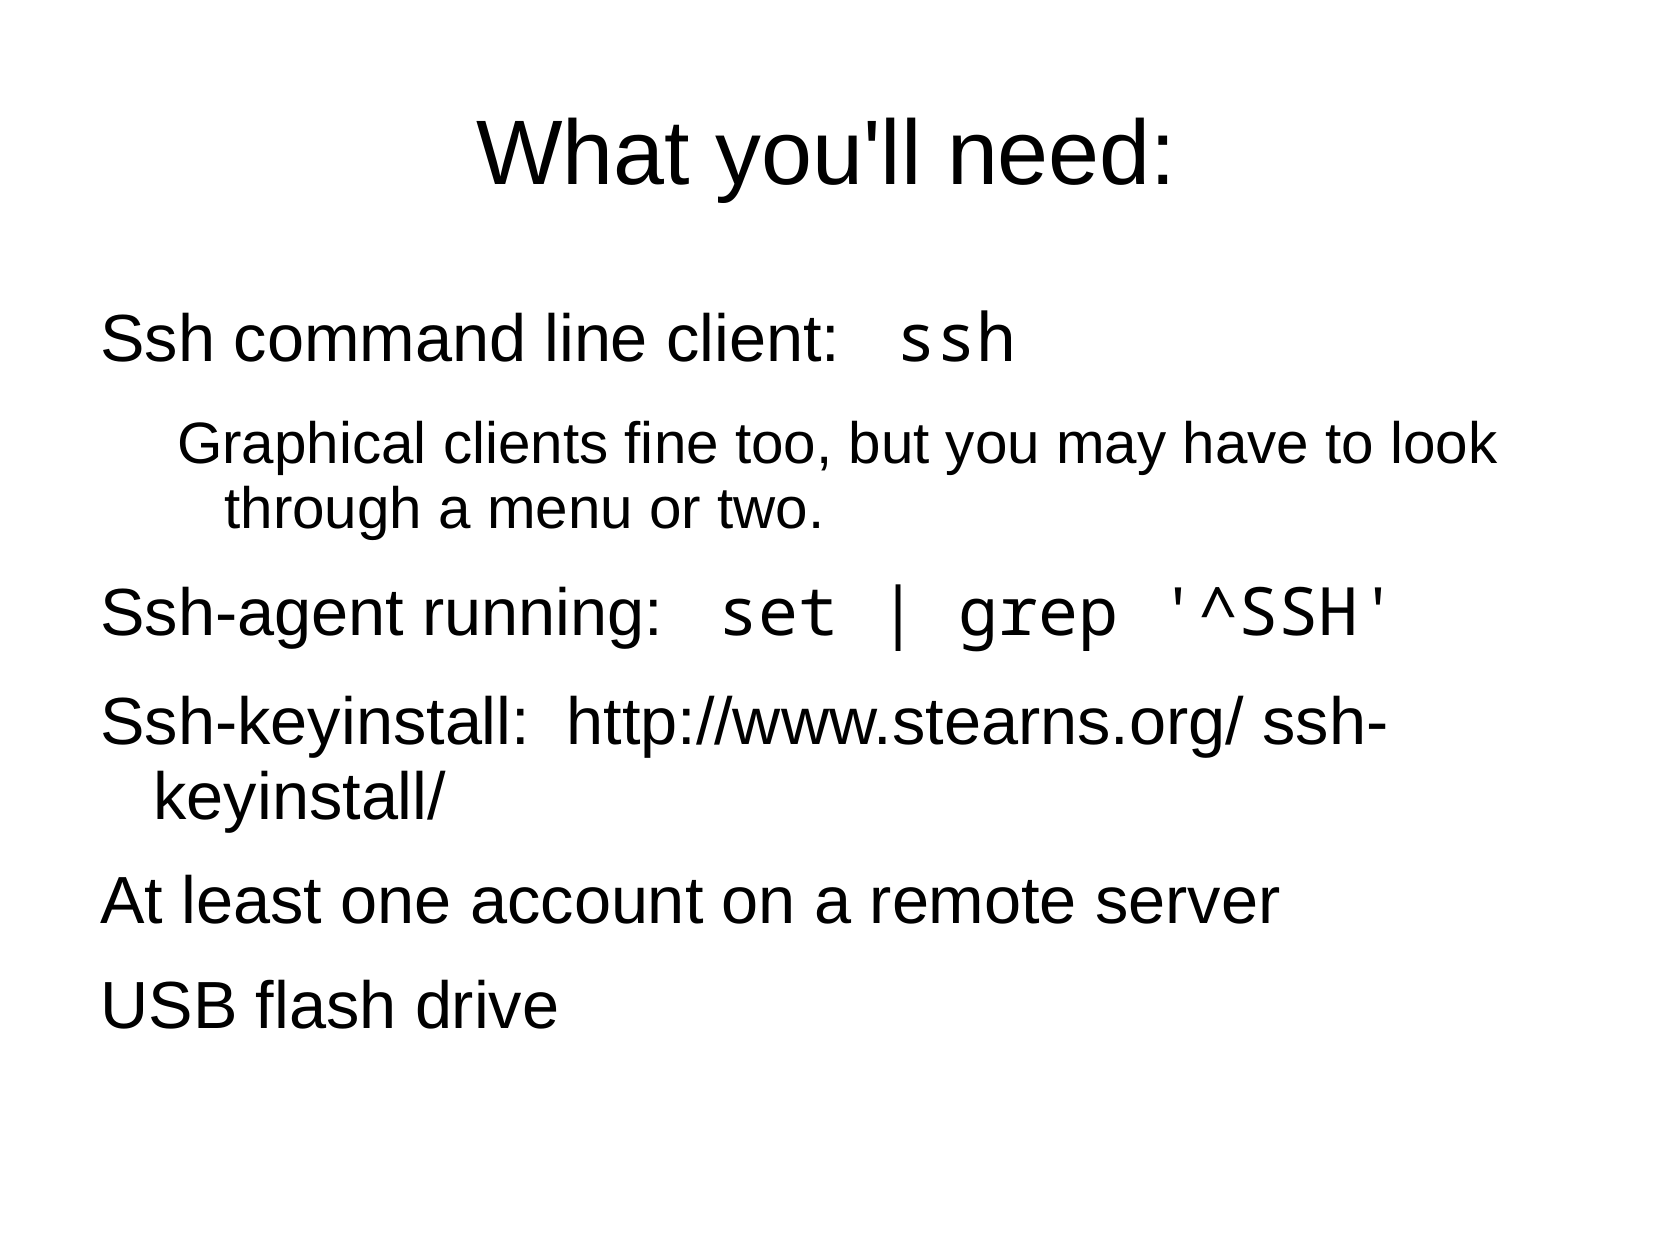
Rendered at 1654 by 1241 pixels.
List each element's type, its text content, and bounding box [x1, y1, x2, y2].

title What you'll need: [82, 49, 1571, 257]
list Ssh command line client: ssh Graphical clients fine too, but you may have to look through a menu or two. Ssh-agent running: set | grep '^SSH' Ssh-keyinstall: http://www.stearns.org/ ssh-keyinstall/ At least one account on a remote server USB flash drive [82, 290, 1571, 1094]
